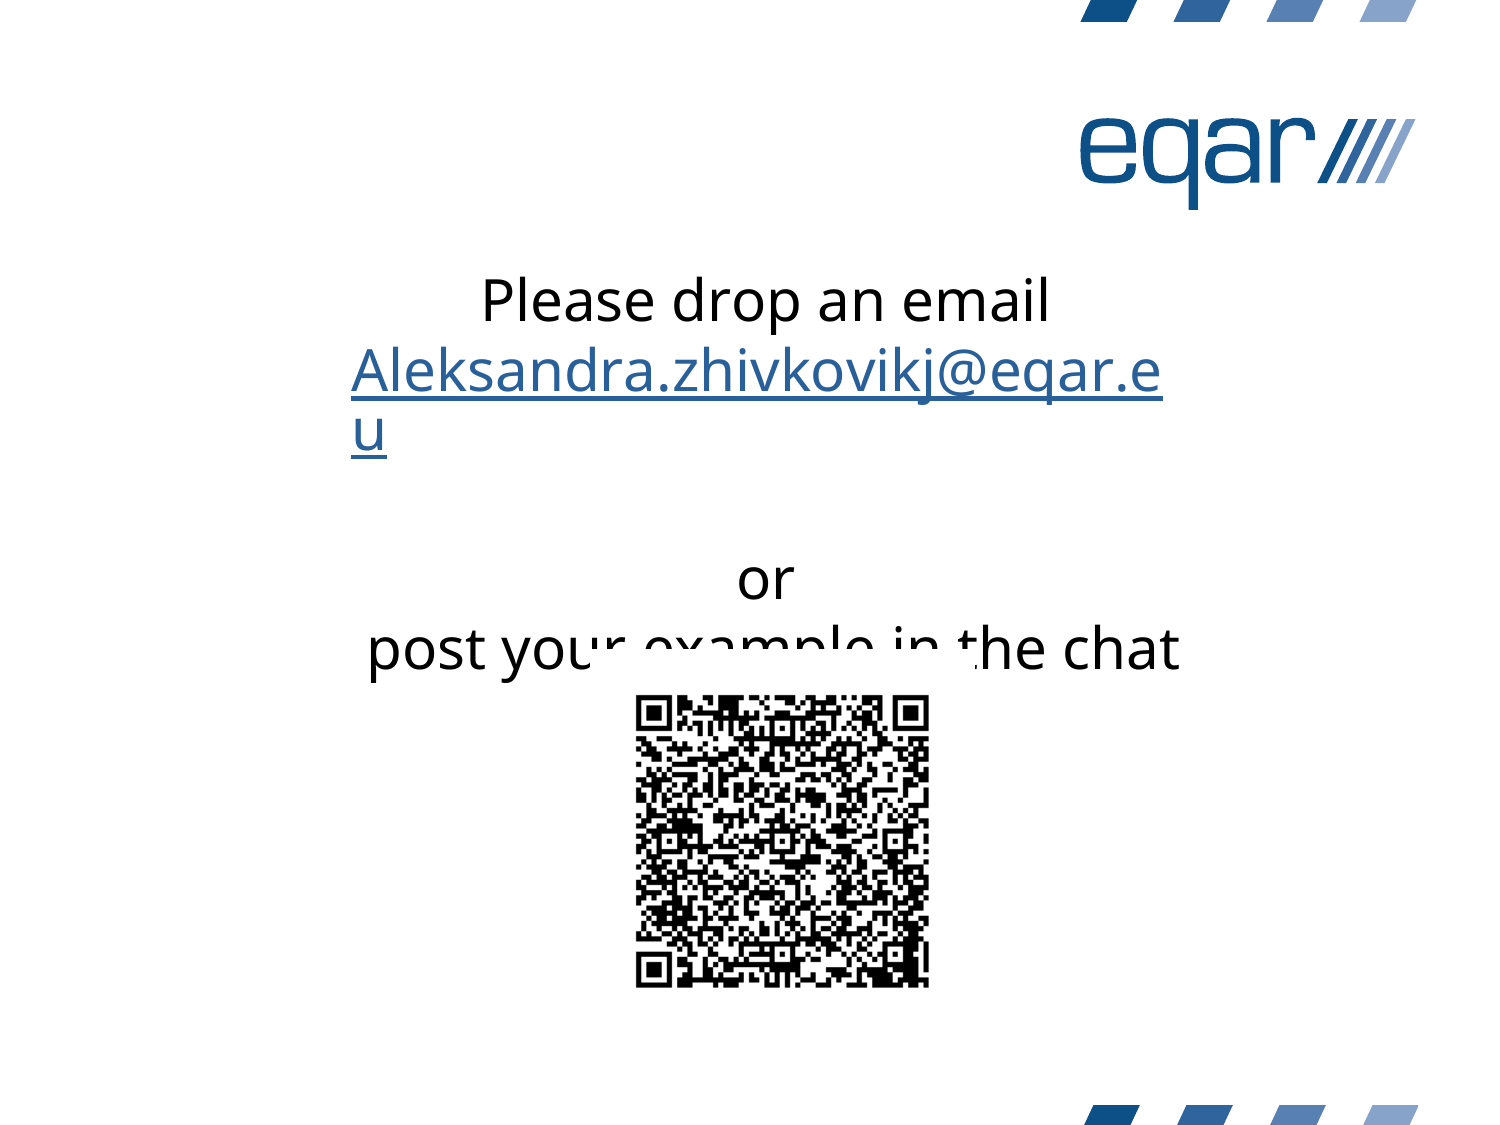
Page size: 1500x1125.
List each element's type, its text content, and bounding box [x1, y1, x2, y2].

title Please drop an email Aleksandra.zhivkovikj@eqar.eu or post your example in the chat [336, 295, 1211, 731]
picture [590, 649, 975, 1034]
